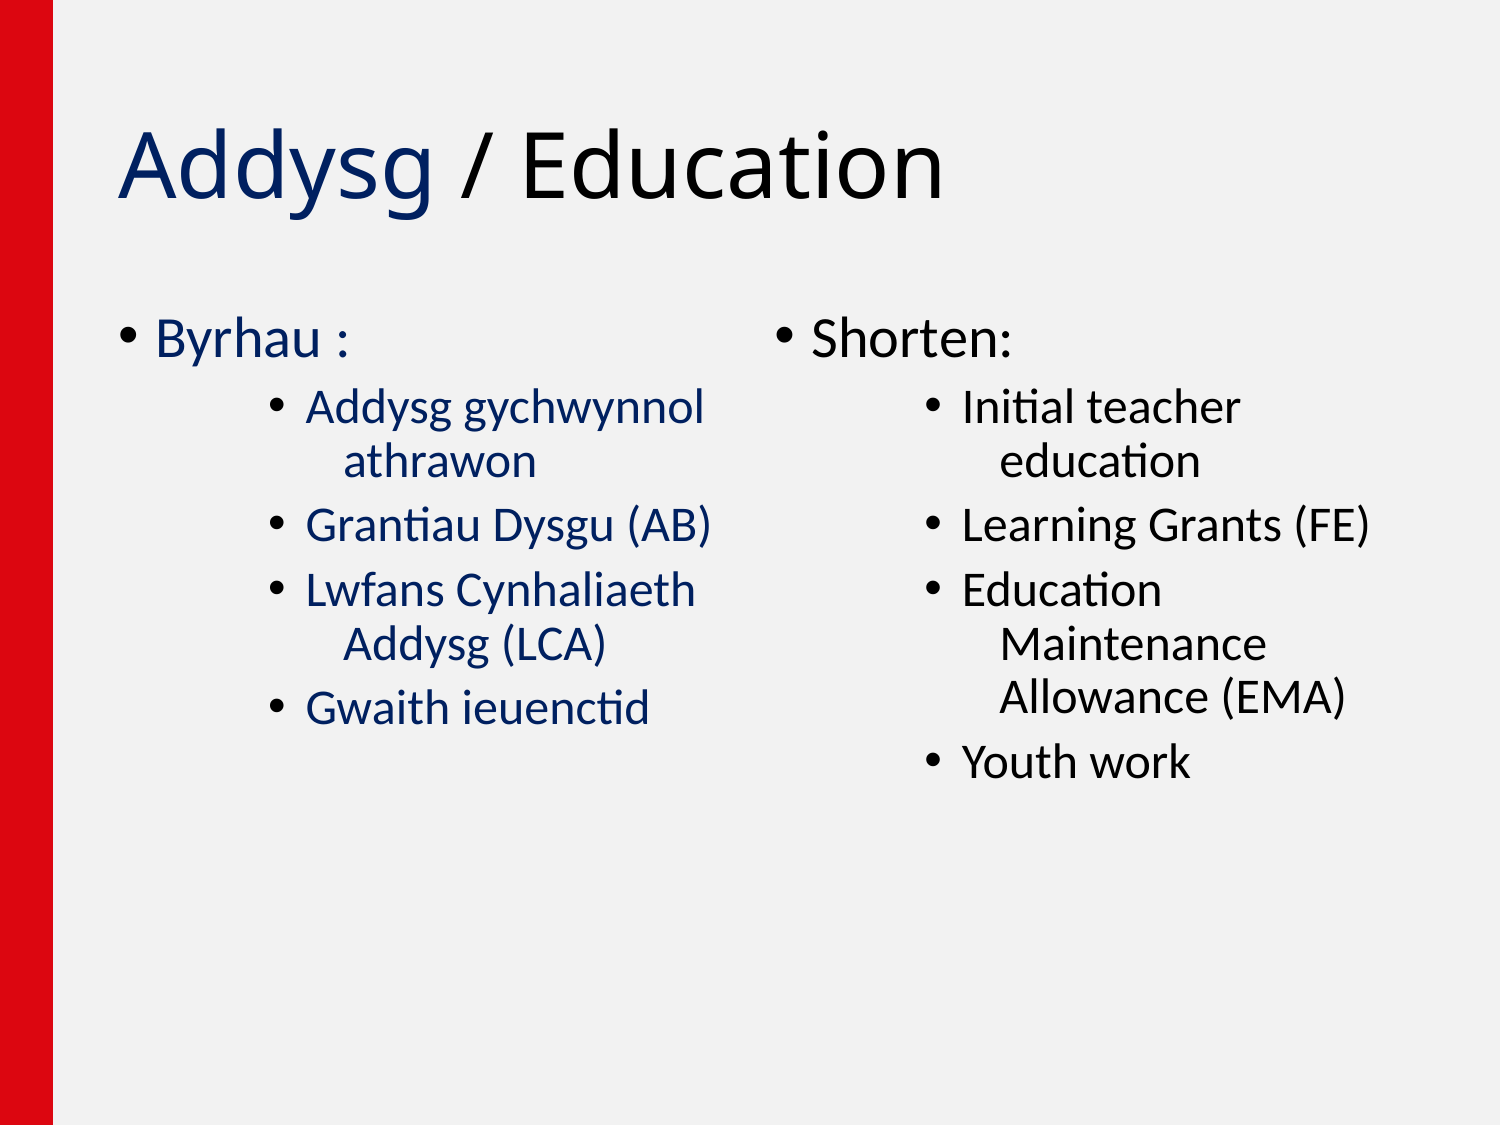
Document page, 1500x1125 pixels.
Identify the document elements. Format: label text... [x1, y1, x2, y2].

list Byrhau : Addysg gychwynnol athrawon Grantiau Dysgu (AB) Lwfans Cynhaliaeth Addysg (LCA) Gwaith ieuenctid [103, 299, 741, 1014]
list Shorten: Initial teacher education Learning Grants (FE) Education Maintenance Allowance (EMA) Youth work [759, 299, 1397, 1014]
title Addysg / Education [103, 59, 1397, 278]
